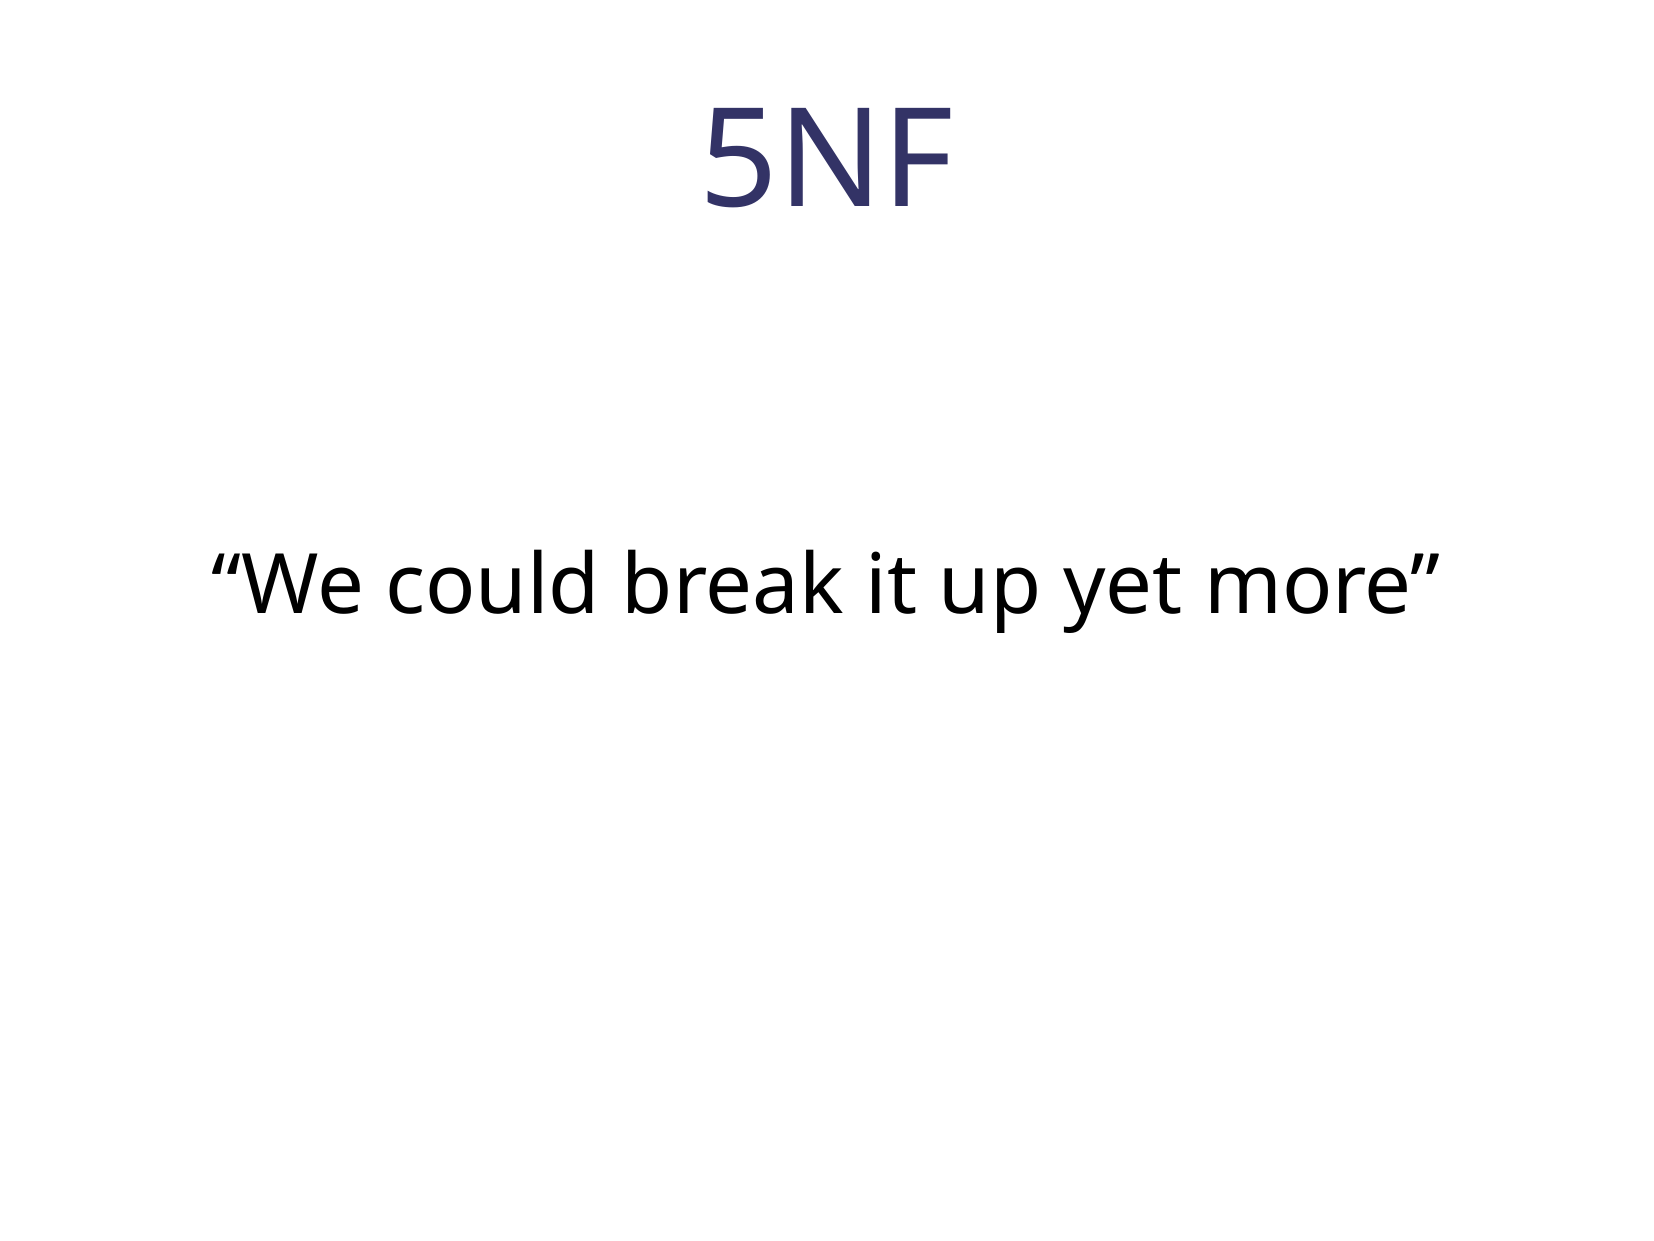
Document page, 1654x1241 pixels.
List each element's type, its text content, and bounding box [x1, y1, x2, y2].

title 5NF [82, 56, 1571, 250]
subtitle “We could break it up yet more” [82, 525, 1571, 1094]
